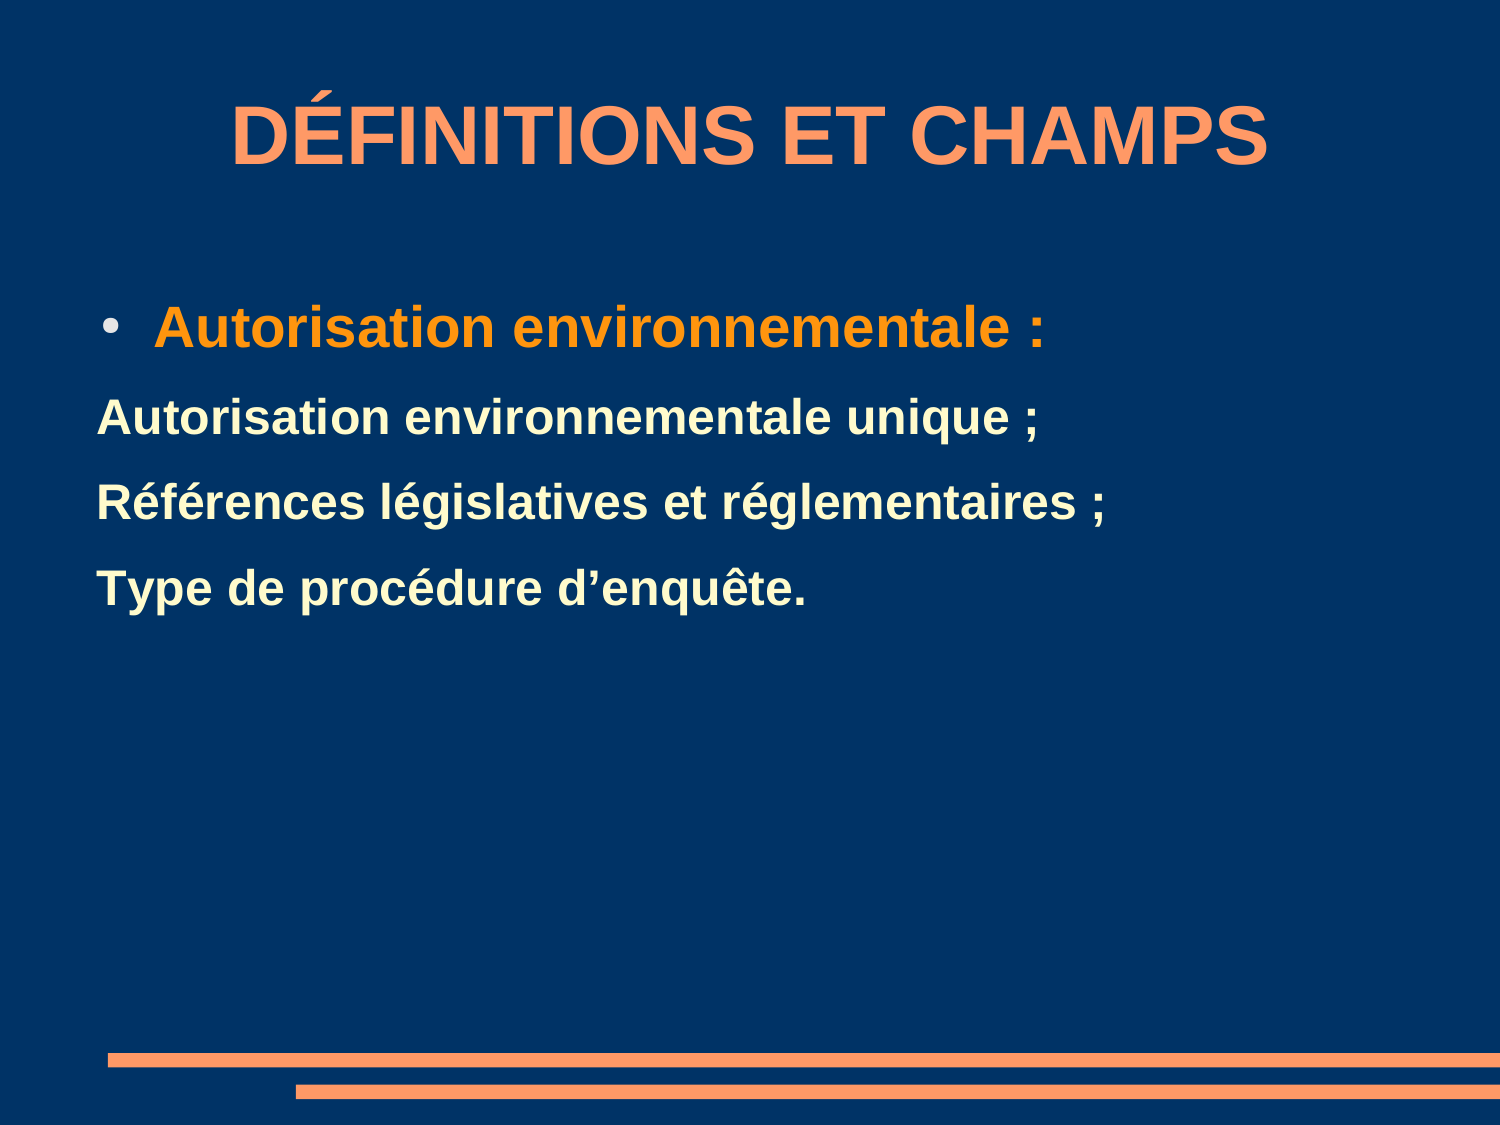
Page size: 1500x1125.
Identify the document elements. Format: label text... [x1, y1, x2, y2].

title DÉFINITIONS ET CHAMPS [110, 49, 1392, 200]
list Autorisation environnementale : Autorisation environnementale unique ; Références législatives et réglementaires ; Type de procédure d’enquête. [82, 200, 1448, 1030]
